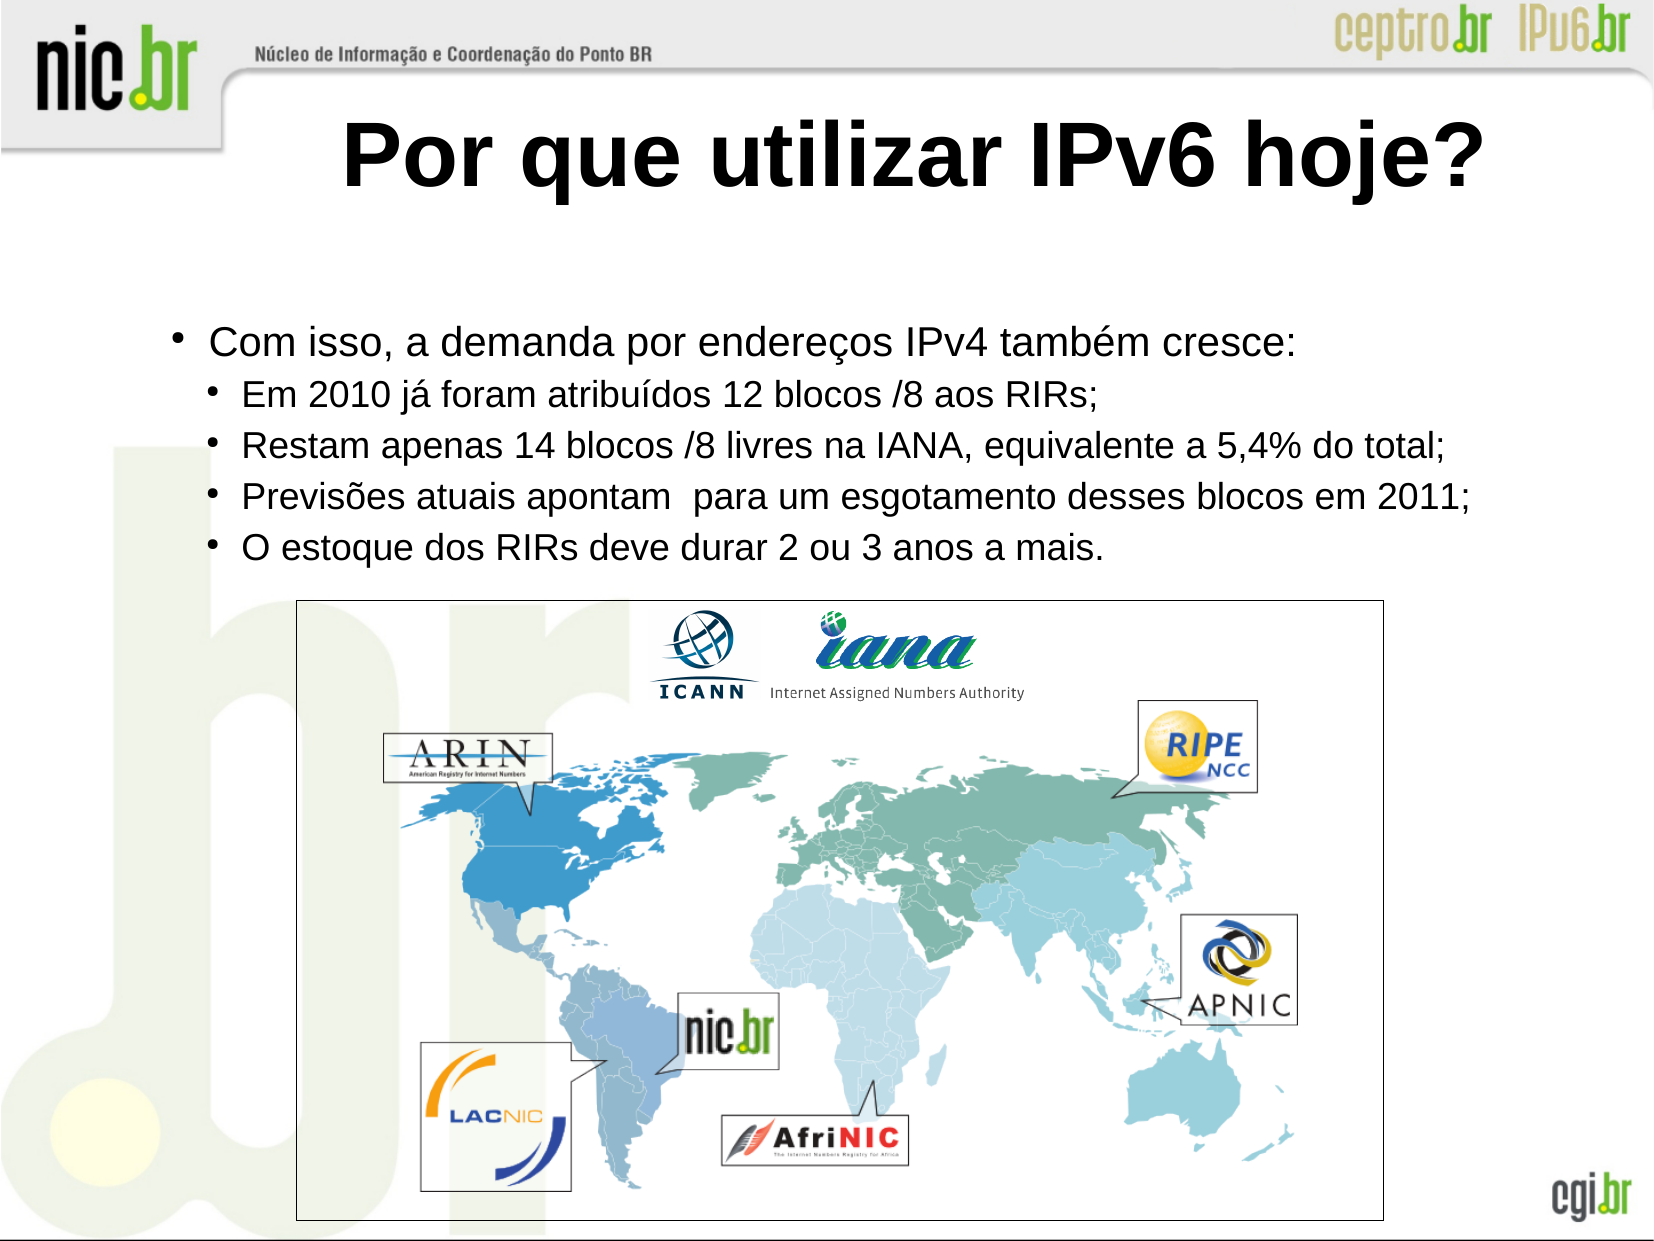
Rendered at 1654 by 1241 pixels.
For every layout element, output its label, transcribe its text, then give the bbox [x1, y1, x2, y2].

text_box Por que utilizar IPv6 hoje? [177, 97, 1654, 215]
picture [0, 0, 1654, 1241]
text_box Com isso, a demanda por endereços IPv4 também cresce: Em 2010 já foram atribuídos 12 blocos /8 aos RIRs; Restam apenas 14 blocos /8 livres na IANA, equivalente a 5,4% do total; Previsões atuais apontam para um esgotamento desses blocos em 2011; O estoque dos RIRs deve durar 2 ou 3 anos a mais. [155, 307, 1498, 361]
